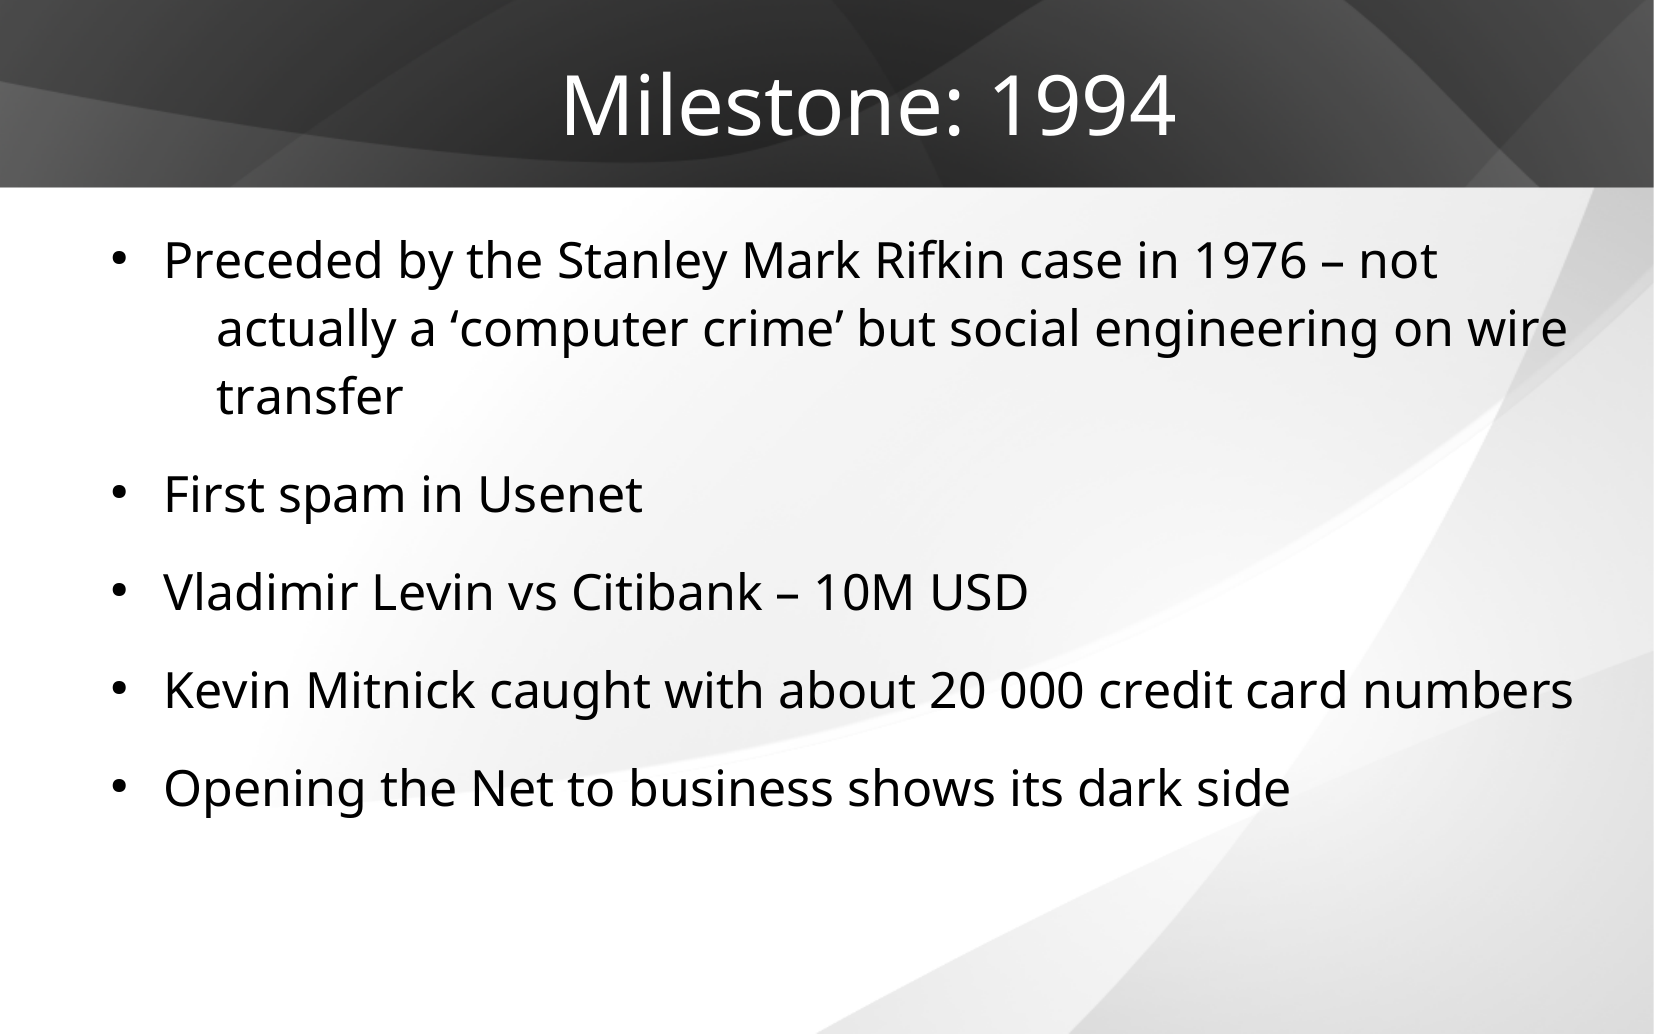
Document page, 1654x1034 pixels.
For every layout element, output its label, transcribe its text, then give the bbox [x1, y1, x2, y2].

picture [0, 0, 1654, 1034]
list Preceded by the Stanley Mark Rifkin case in 1976 – not actually a ‘computer crime’ but social engineering on wire transfer First spam in Usenet Vladimir Levin vs Citibank – 10M USD Kevin Mitnick caught with about 20 000 credit card numbers Opening the Net to business shows its dark side [75, 225, 1613, 1013]
title Milestone: 1994 [124, 0, 1613, 208]
